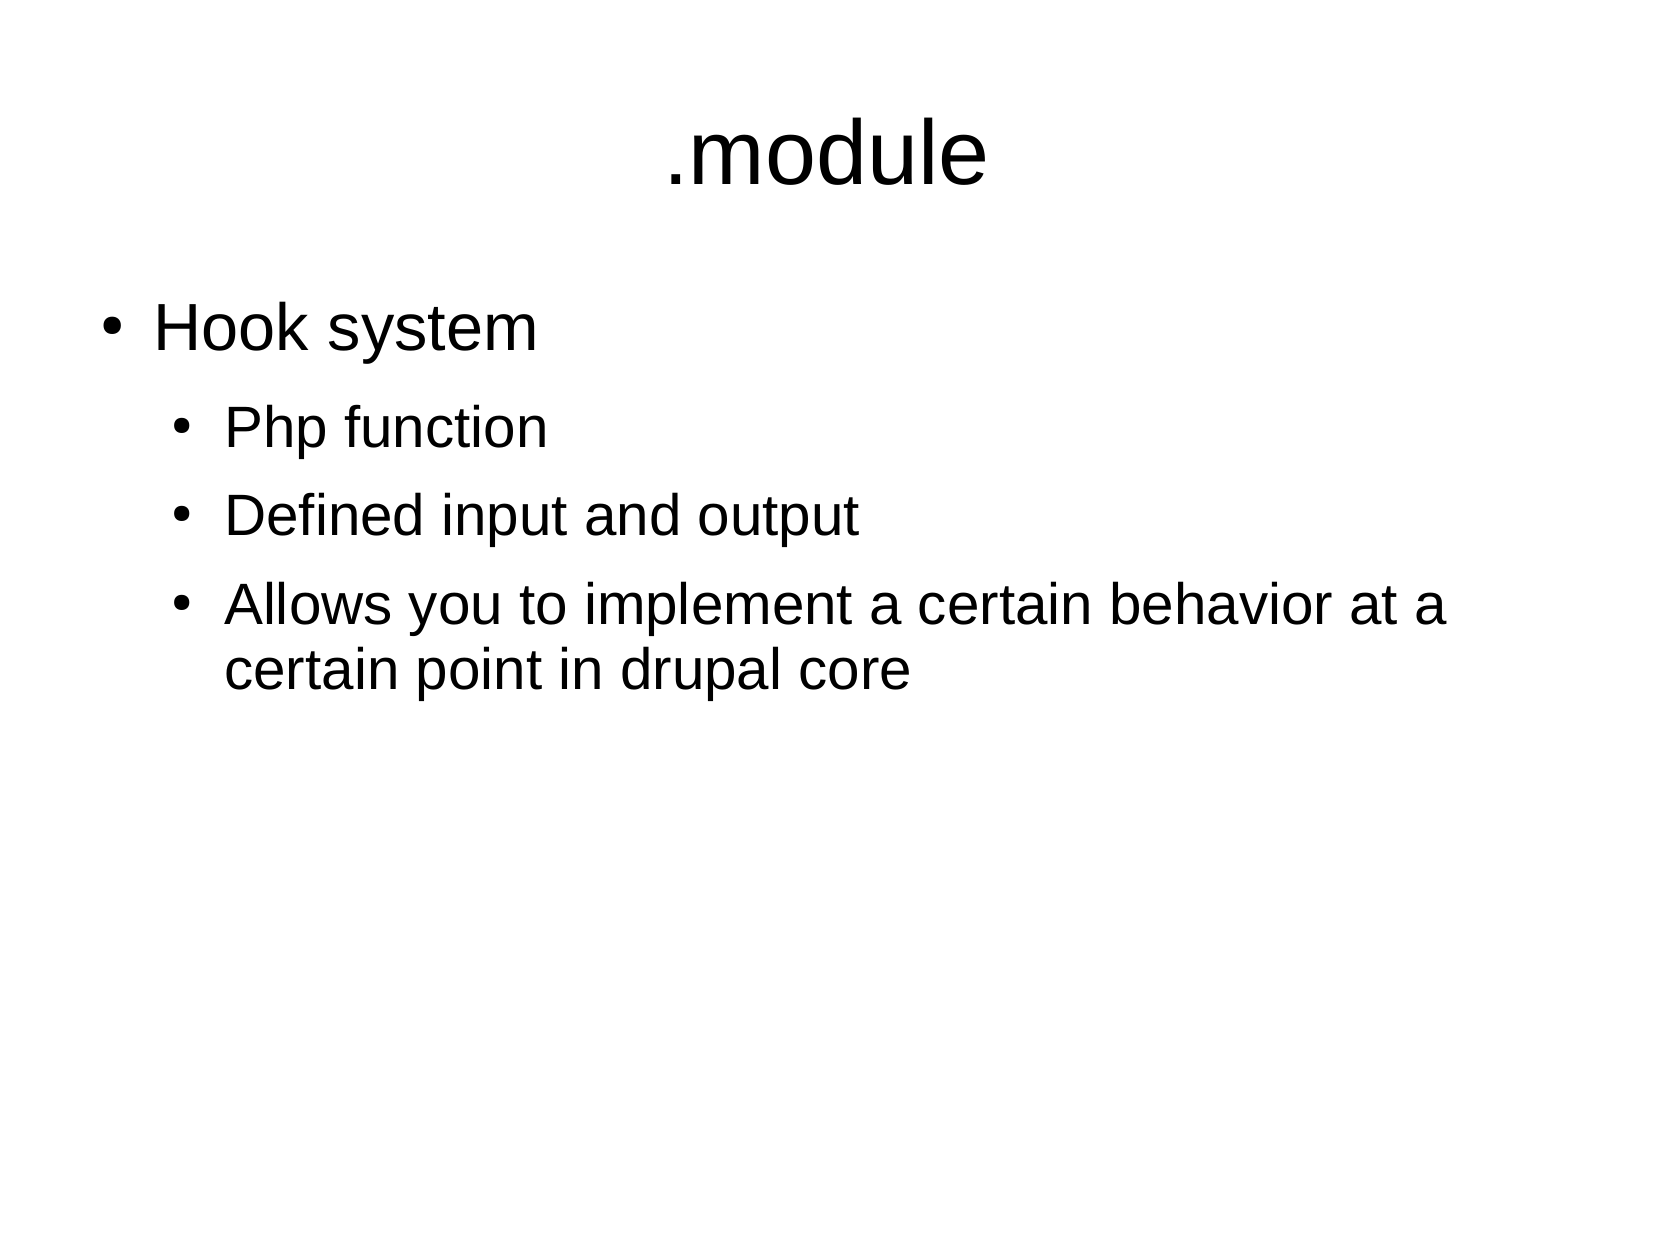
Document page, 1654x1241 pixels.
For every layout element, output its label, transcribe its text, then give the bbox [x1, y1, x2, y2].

list Hook system Php function Defined input and output Allows you to implement a certain behavior at a certain point in drupal core [82, 290, 1571, 1109]
title .module [82, 49, 1571, 257]
